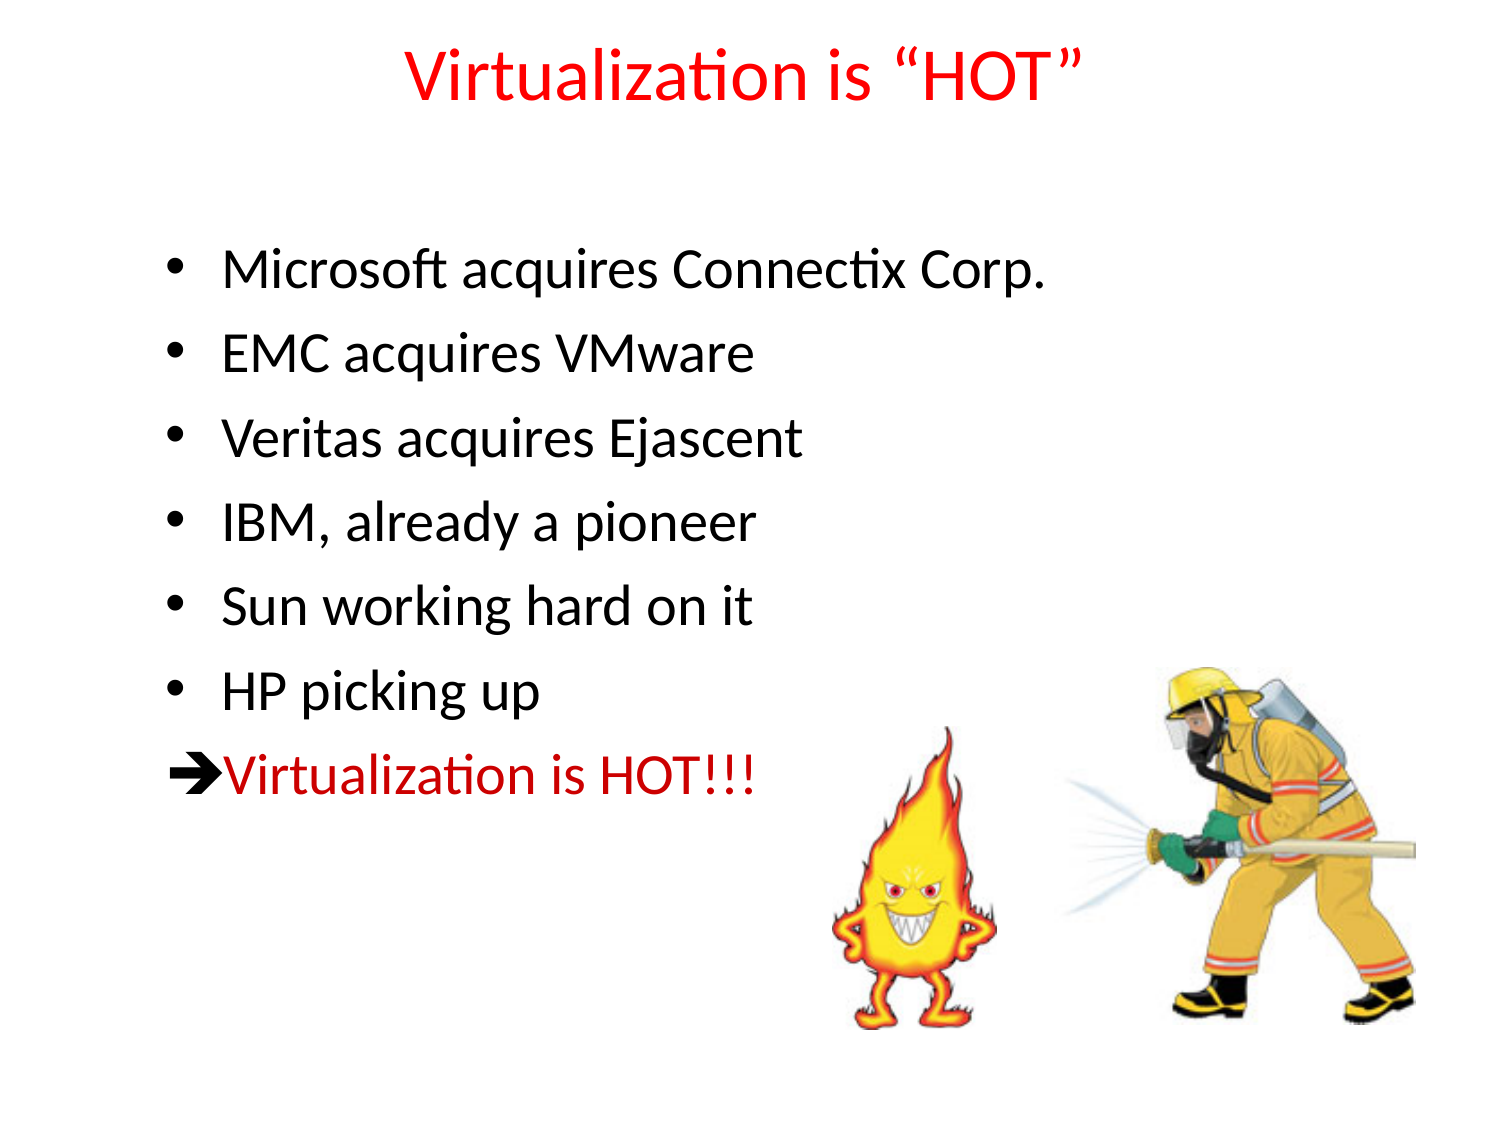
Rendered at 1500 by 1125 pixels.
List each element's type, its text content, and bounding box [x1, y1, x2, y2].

picture [832, 726, 997, 1030]
picture [1054, 667, 1416, 1025]
list Microsoft acquires Connectix Corp. EMC acquires VMware Veritas acquires Ejascent IBM, already a pioneer Sun working hard on it HP picking up Virtualization is HOT!!! [150, 222, 1500, 966]
title Virtualization is “HOT” [70, 0, 1421, 141]
